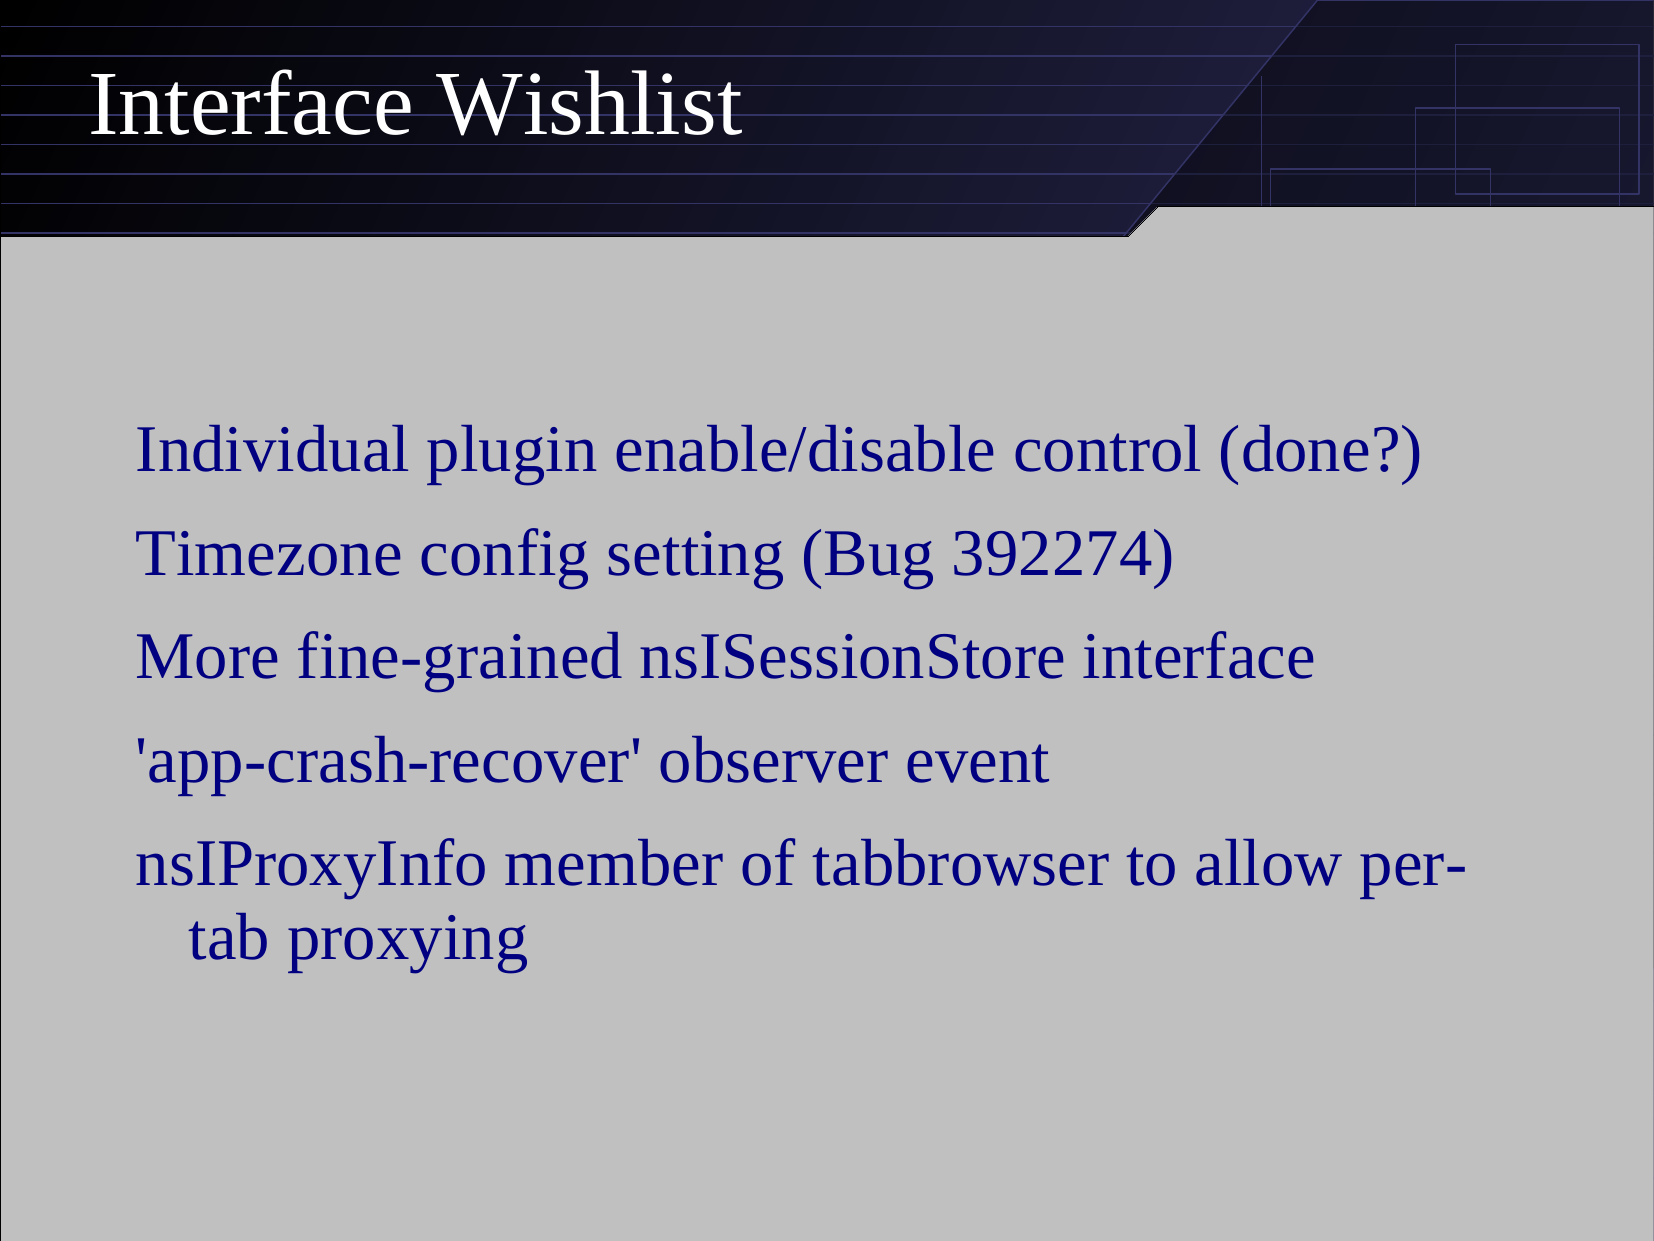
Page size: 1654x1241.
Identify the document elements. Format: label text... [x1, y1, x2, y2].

list Individual plugin enable/disable control (done?) Timezone config setting (Bug 392274) More fine-grained nsISessionStore interface 'app-crash-recover' observer event nsIProxyInfo member of tabbrowser to allow per-tab proxying [118, 411, 1531, 975]
title Interface Wishlist [88, 0, 1501, 208]
